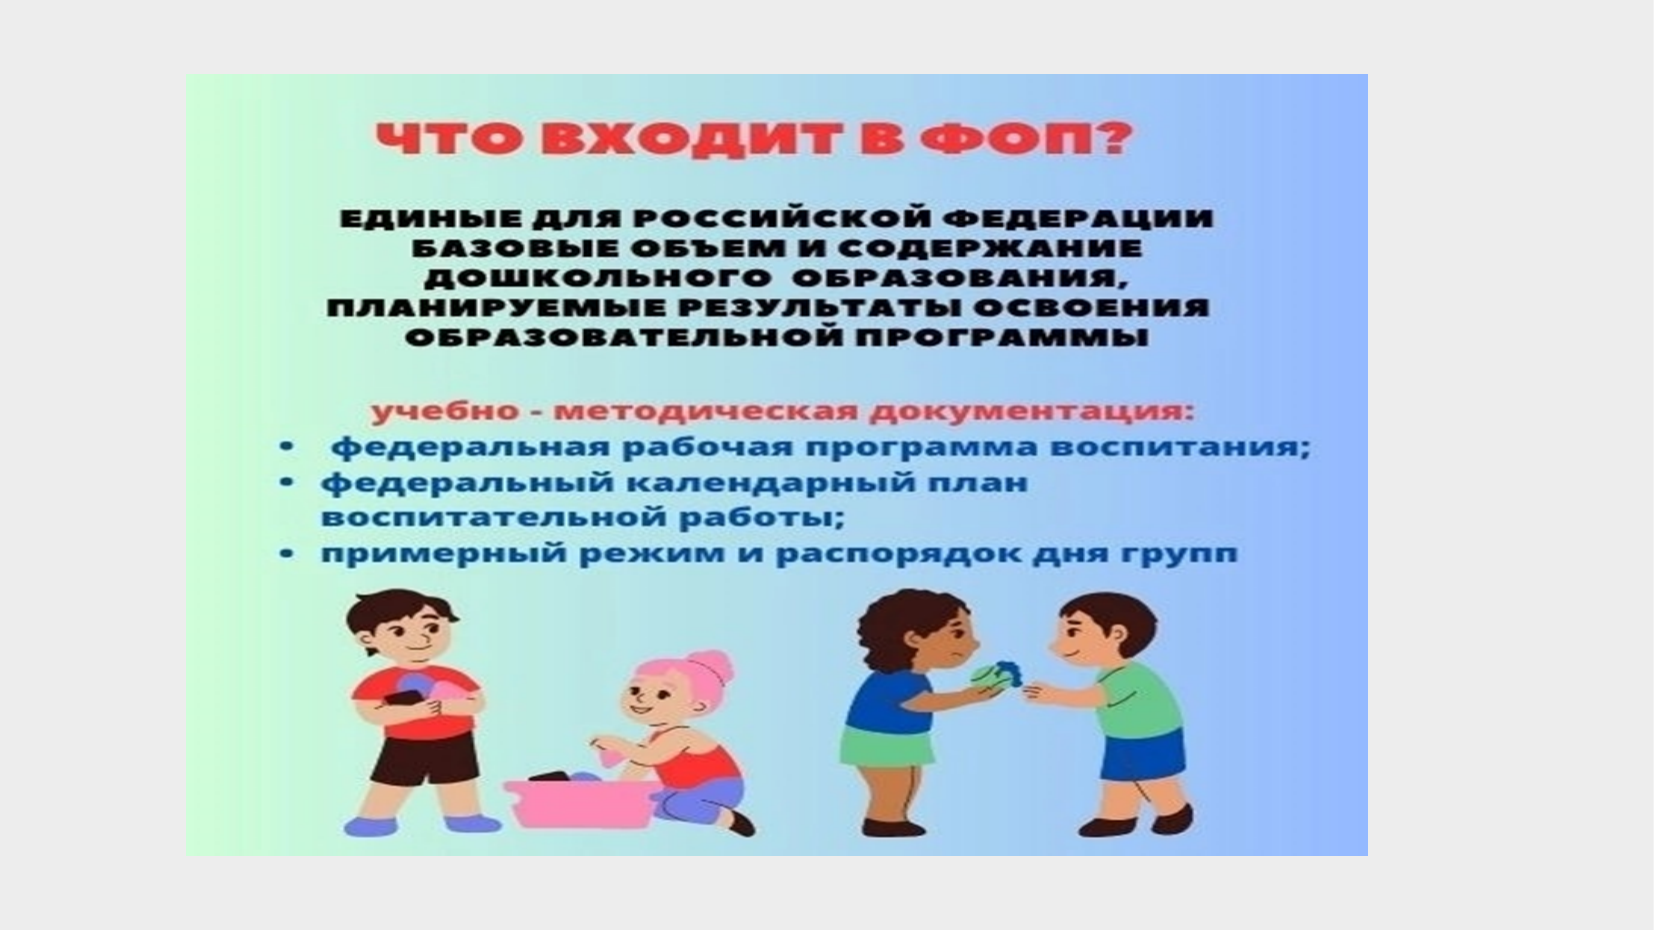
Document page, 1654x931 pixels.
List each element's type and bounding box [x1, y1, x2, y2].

picture [186, 74, 1368, 856]
